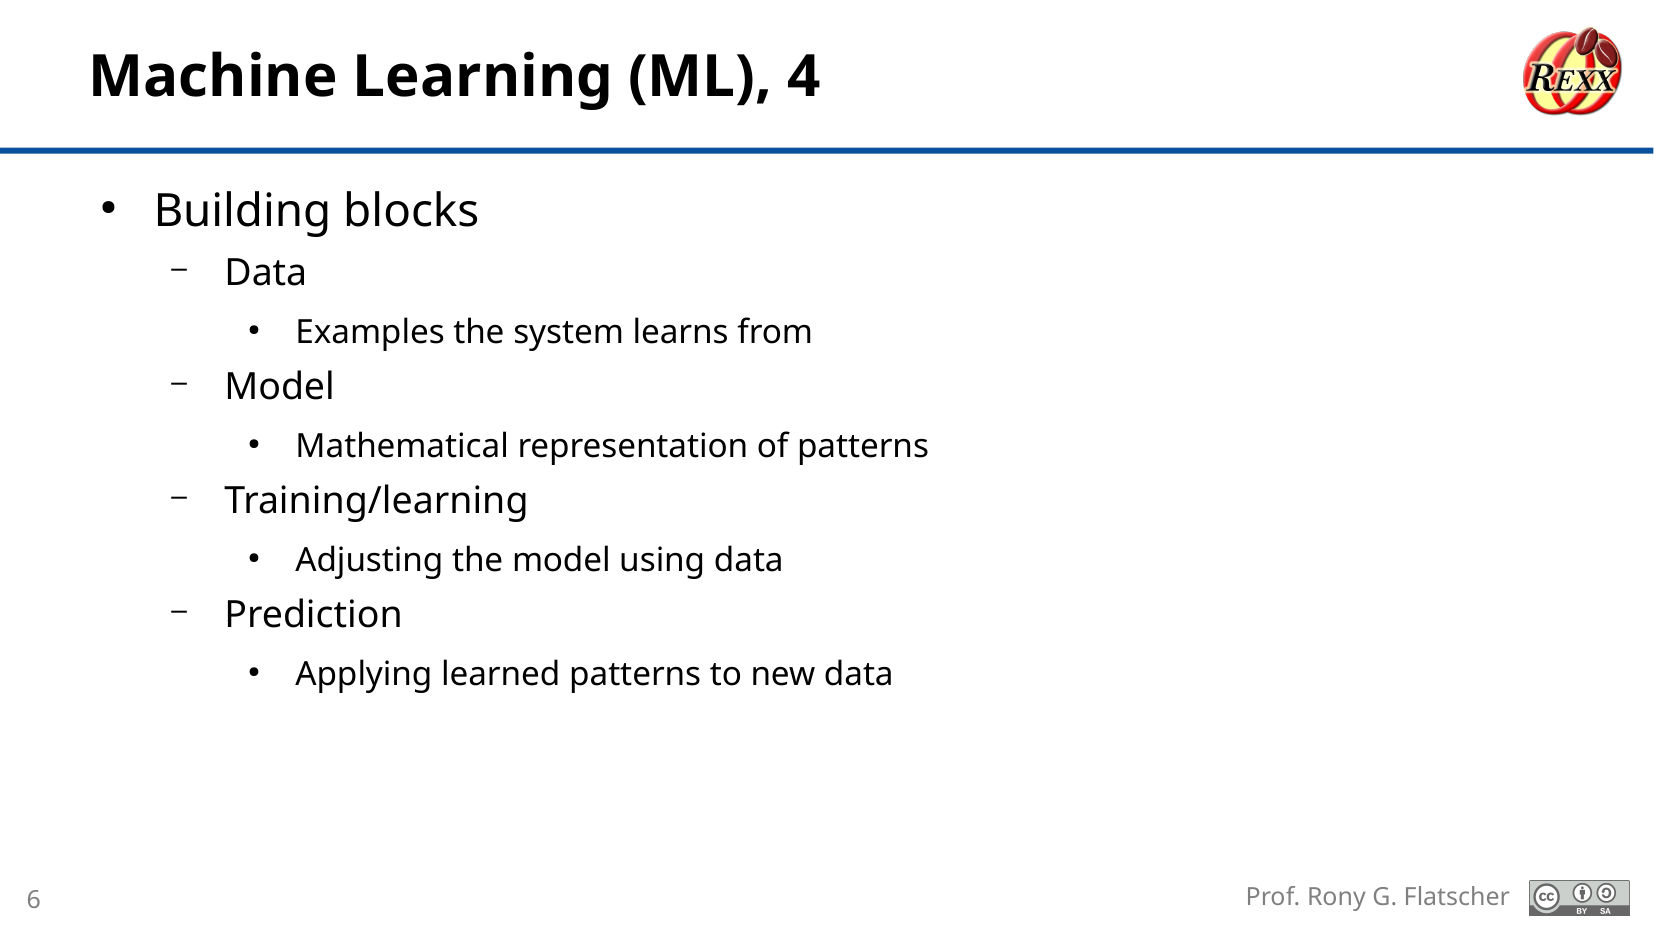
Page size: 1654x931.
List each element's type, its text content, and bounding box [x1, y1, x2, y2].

title Machine Learning (ML), 4 [29, 0, 1654, 148]
list Building blocks Data Examples the system learns from Model Mathematical representation of patterns Training/learning Adjusting the model using data Prediction Applying learned patterns to new data [82, 177, 1631, 857]
